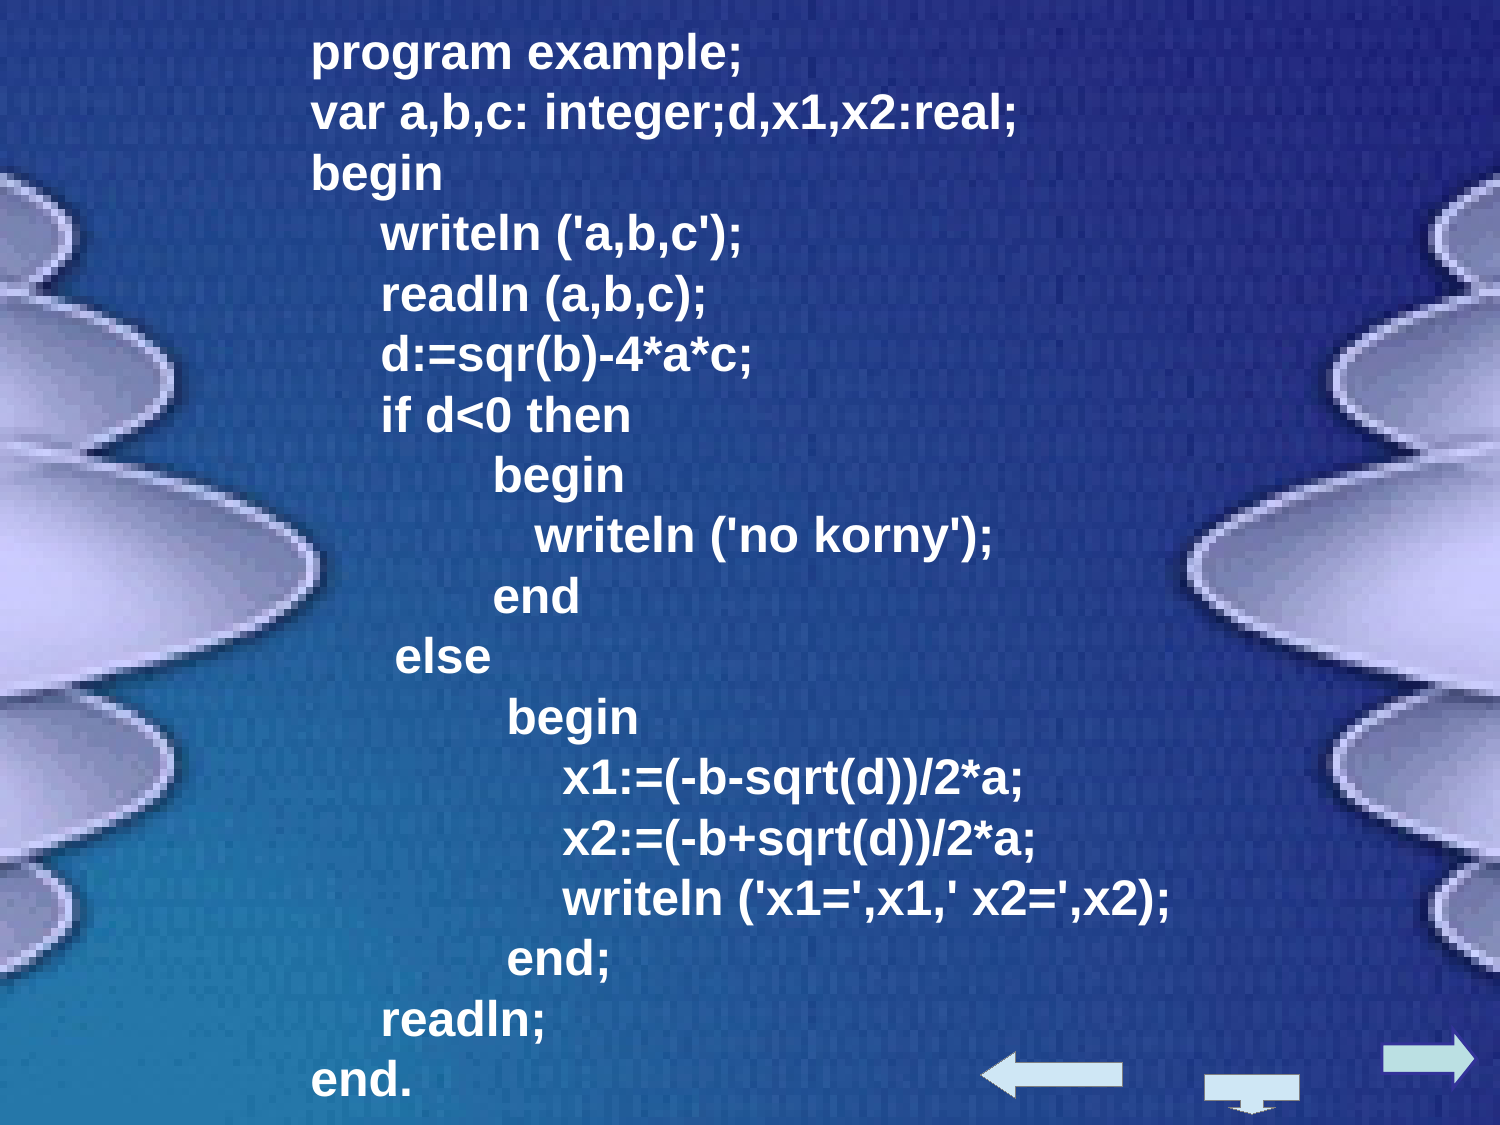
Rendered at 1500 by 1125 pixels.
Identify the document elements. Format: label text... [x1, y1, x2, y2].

picture [0, 0, 1500, 1125]
text_box [1381, 1029, 1477, 1089]
text_box [1204, 1074, 1300, 1115]
text_box [980, 1051, 1123, 1099]
list program example; var a,b,c: integer;d,x1,x2:real; begin writeln ('a,b,c'); readln (a,b,c); d:=sqr(b)-4*a*c; if d<0 then begin writeln ('no korny'); end else begin x1:=(-b-sqrt(d))/2*a; x2:=(-b+sqrt(d))/2*a; writeln ('x1=',x1,' x2=',x2); end; readln; end. [75, 23, 1436, 1115]
